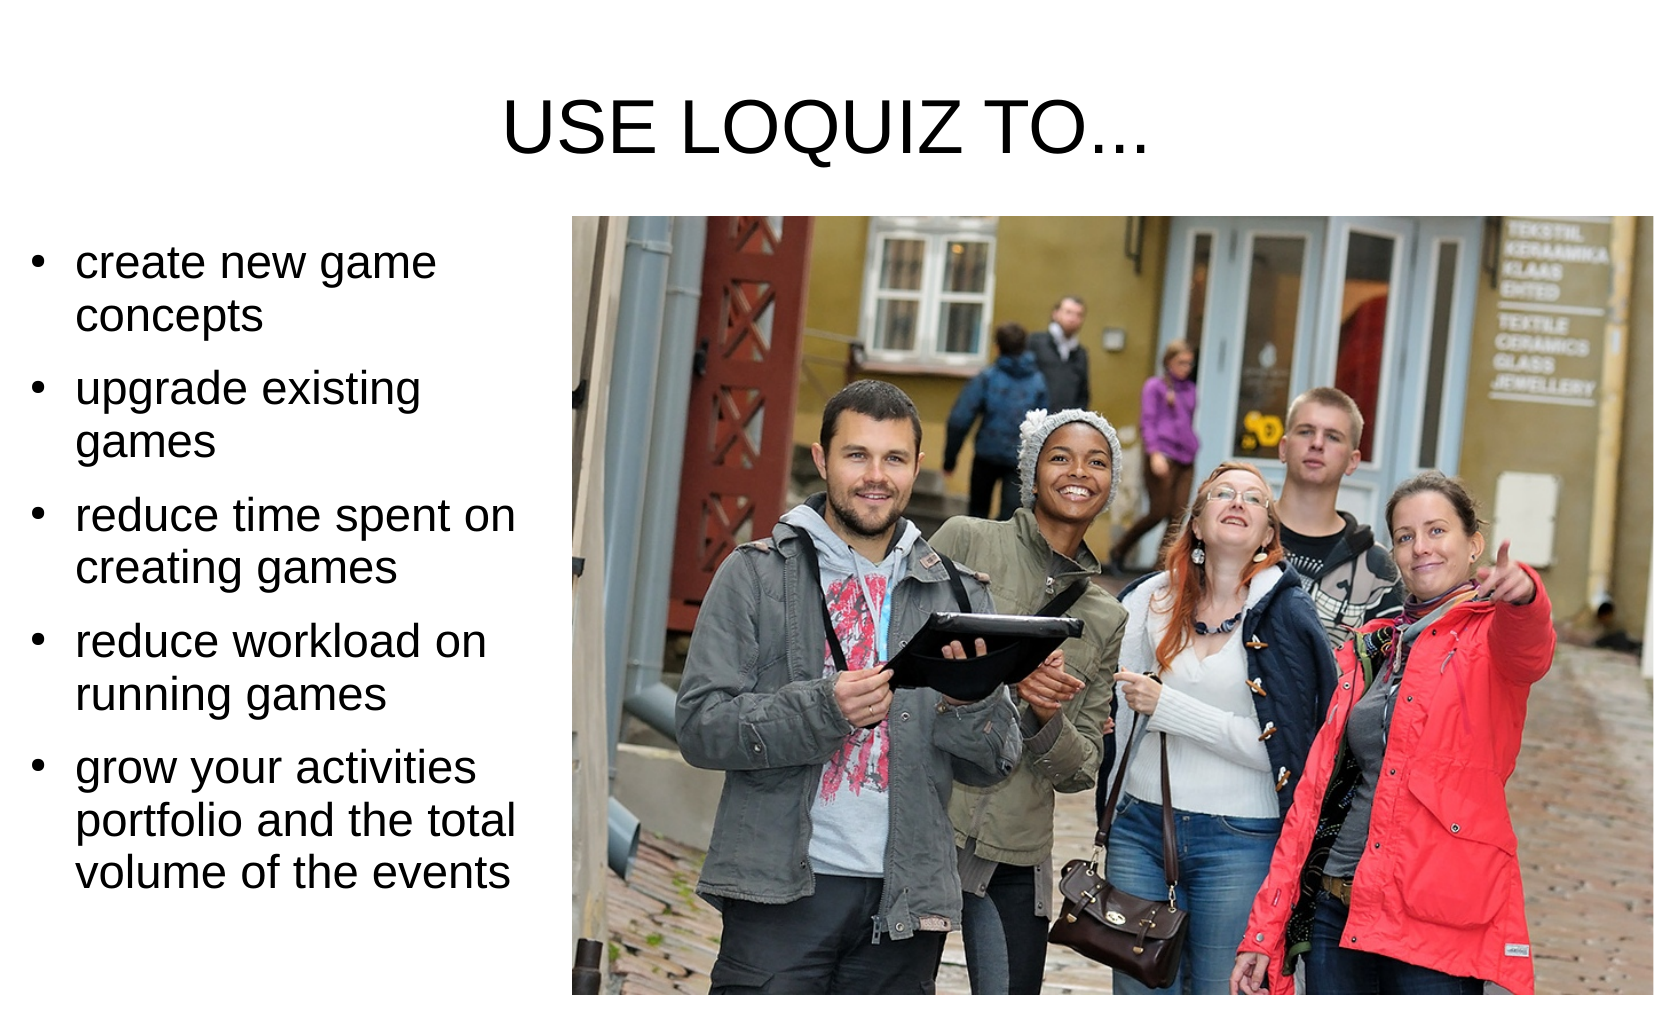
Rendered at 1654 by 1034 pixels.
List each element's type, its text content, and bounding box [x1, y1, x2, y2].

list create new game concepts upgrade existing games reduce time spent on creating games reduce workload on running games grow your activities portfolio and the total volume of the events [14, 235, 570, 900]
picture [572, 216, 1654, 996]
title USE LOQUIZ TO... [82, 41, 1571, 214]
